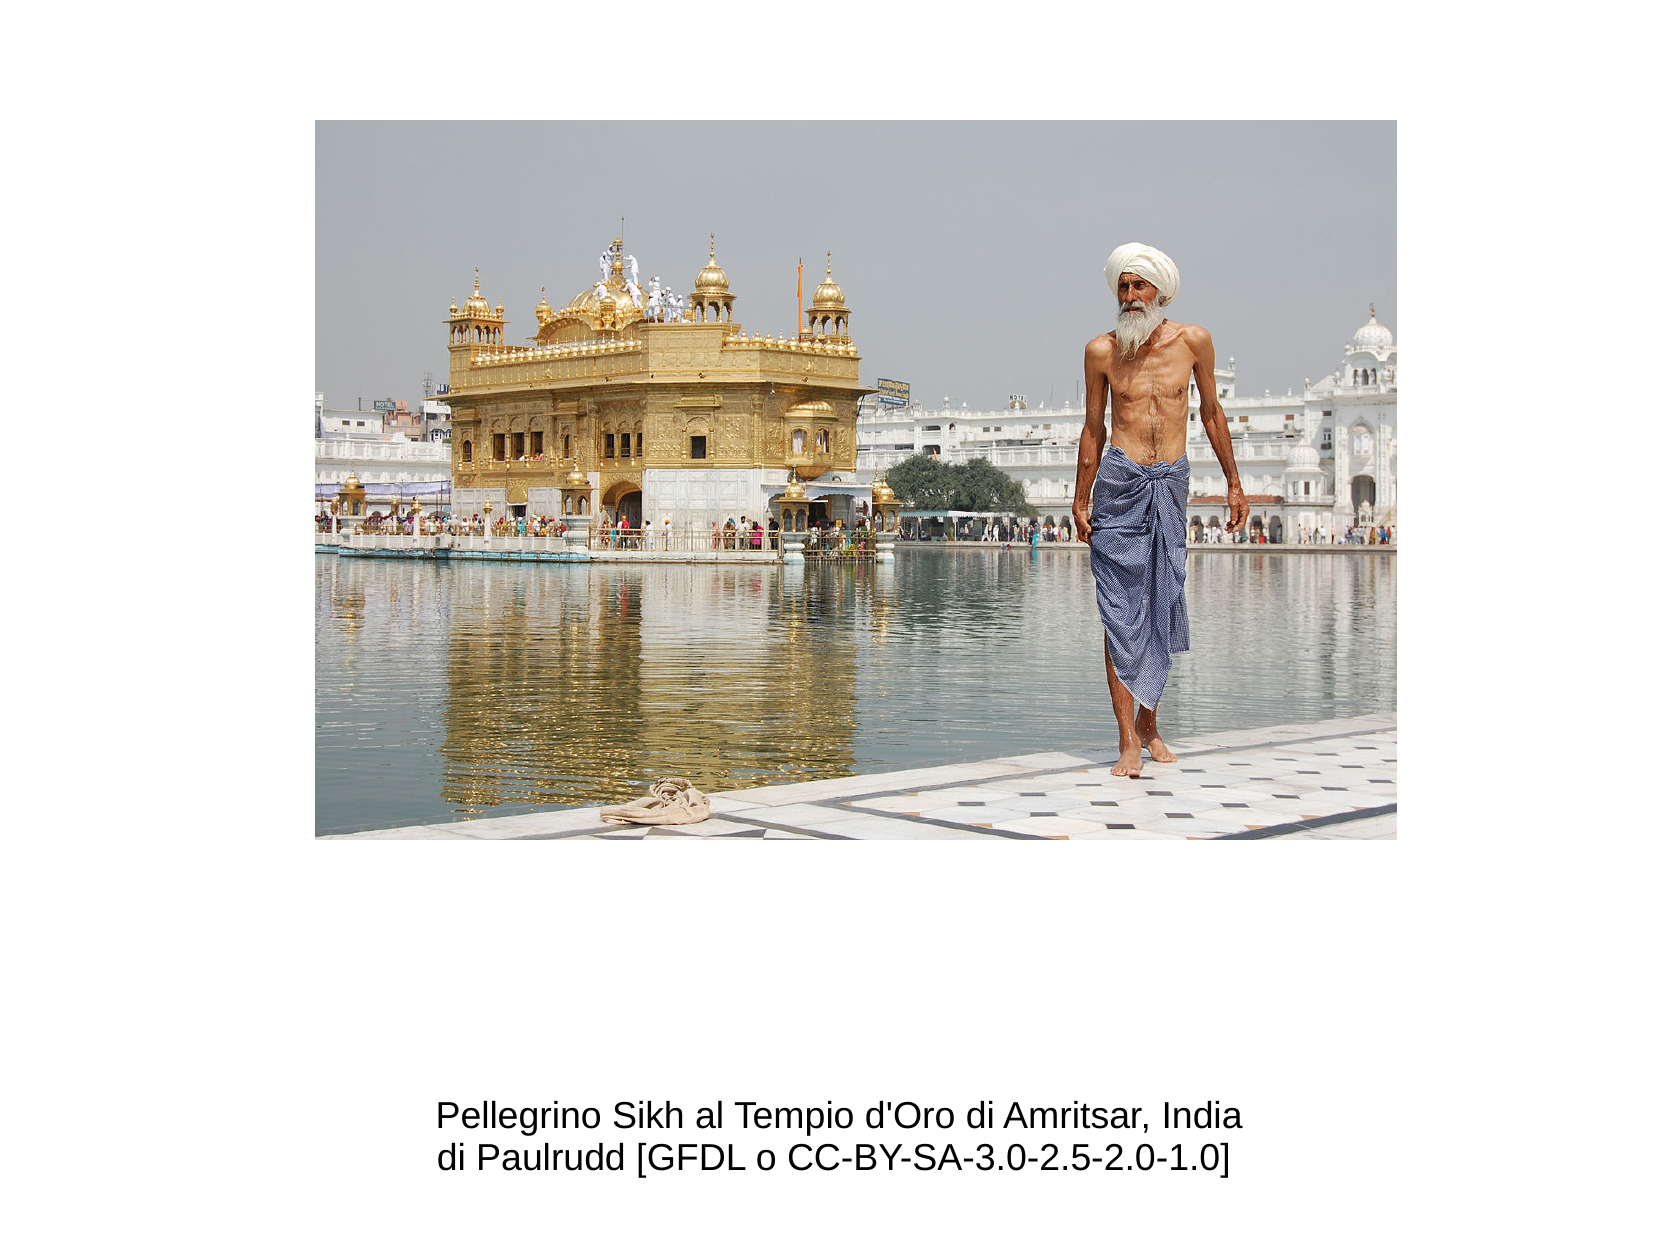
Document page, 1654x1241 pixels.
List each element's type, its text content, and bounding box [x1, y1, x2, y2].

title Pellegrino Sikh al Tempio d'Oro di Amritsar, India di Paulrudd [GFDL o CC-BY-SA-3.0-2.5-2.0-1.0] [90, 1033, 1579, 1241]
picture [315, 120, 1397, 841]
